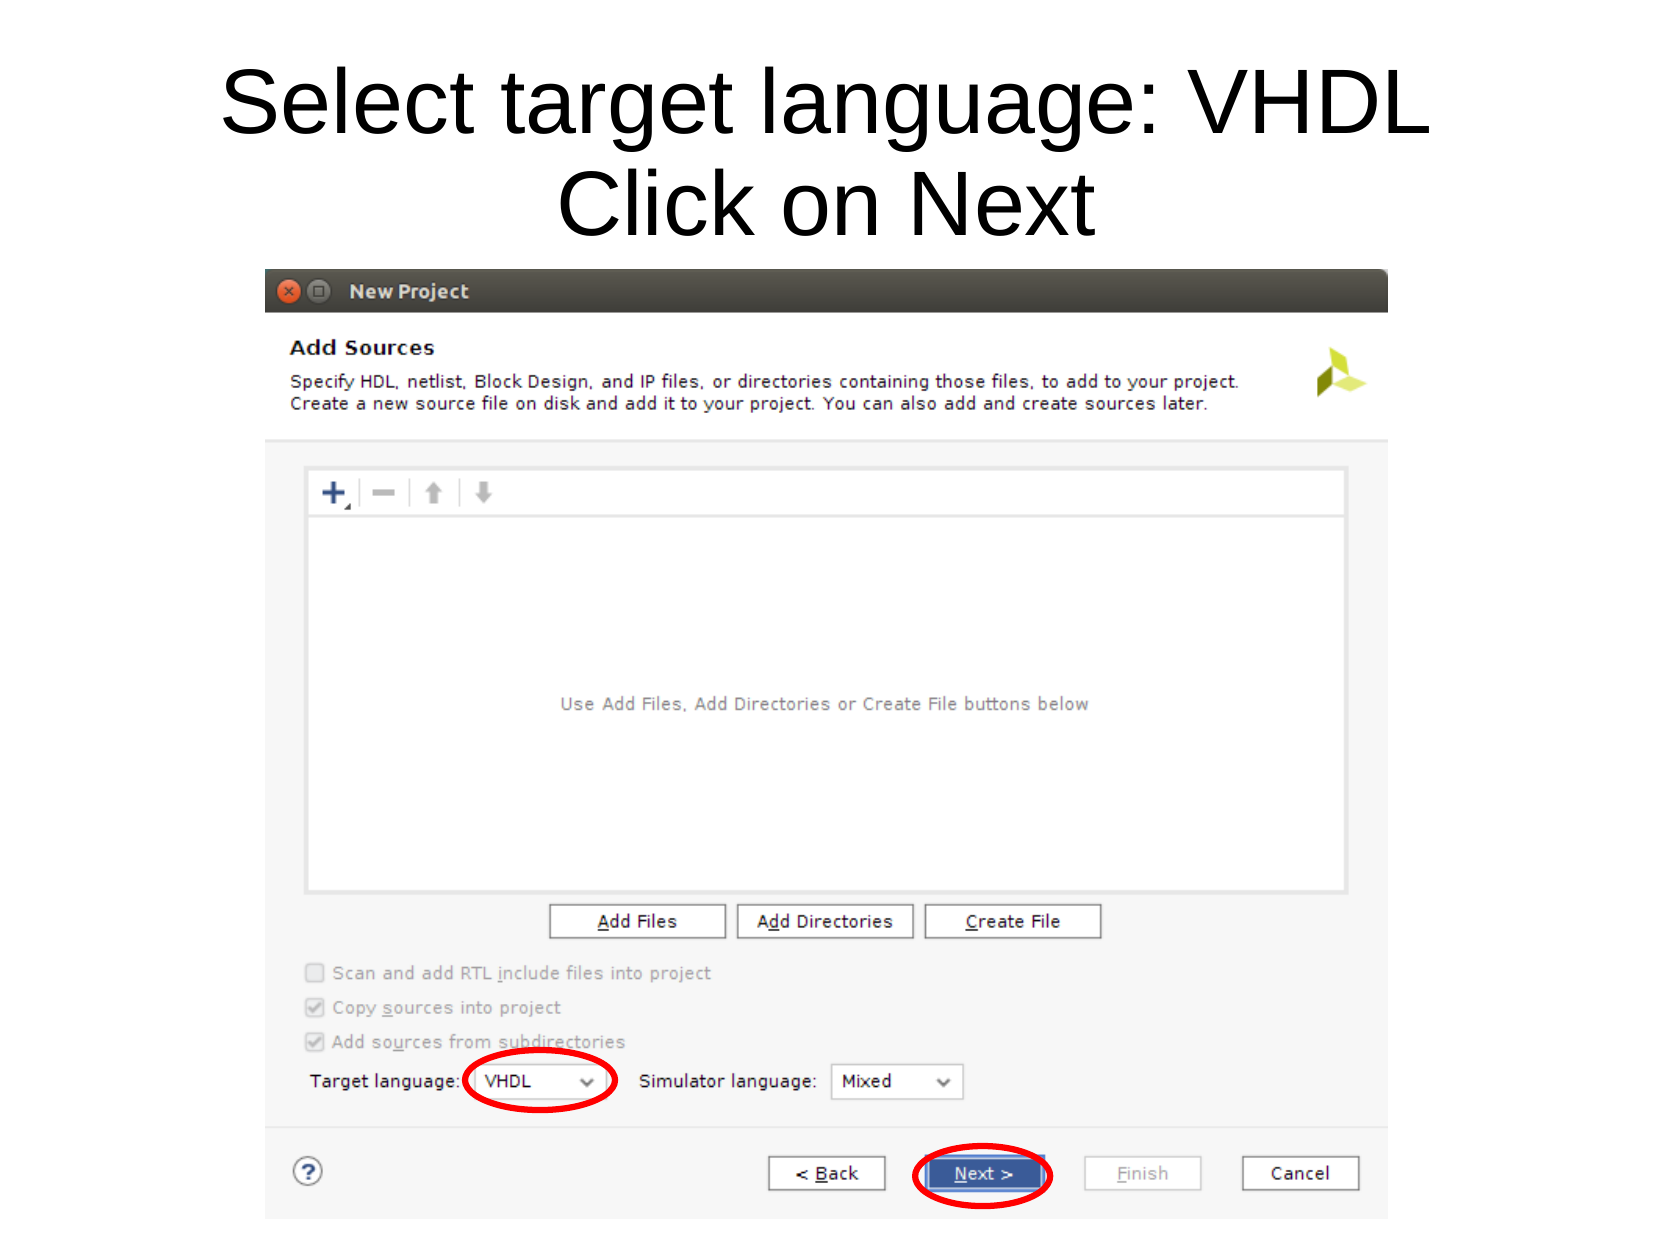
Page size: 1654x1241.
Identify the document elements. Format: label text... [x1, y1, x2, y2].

title Select target language: VHDL Click on Next [82, 49, 1571, 257]
picture [265, 269, 1388, 1219]
